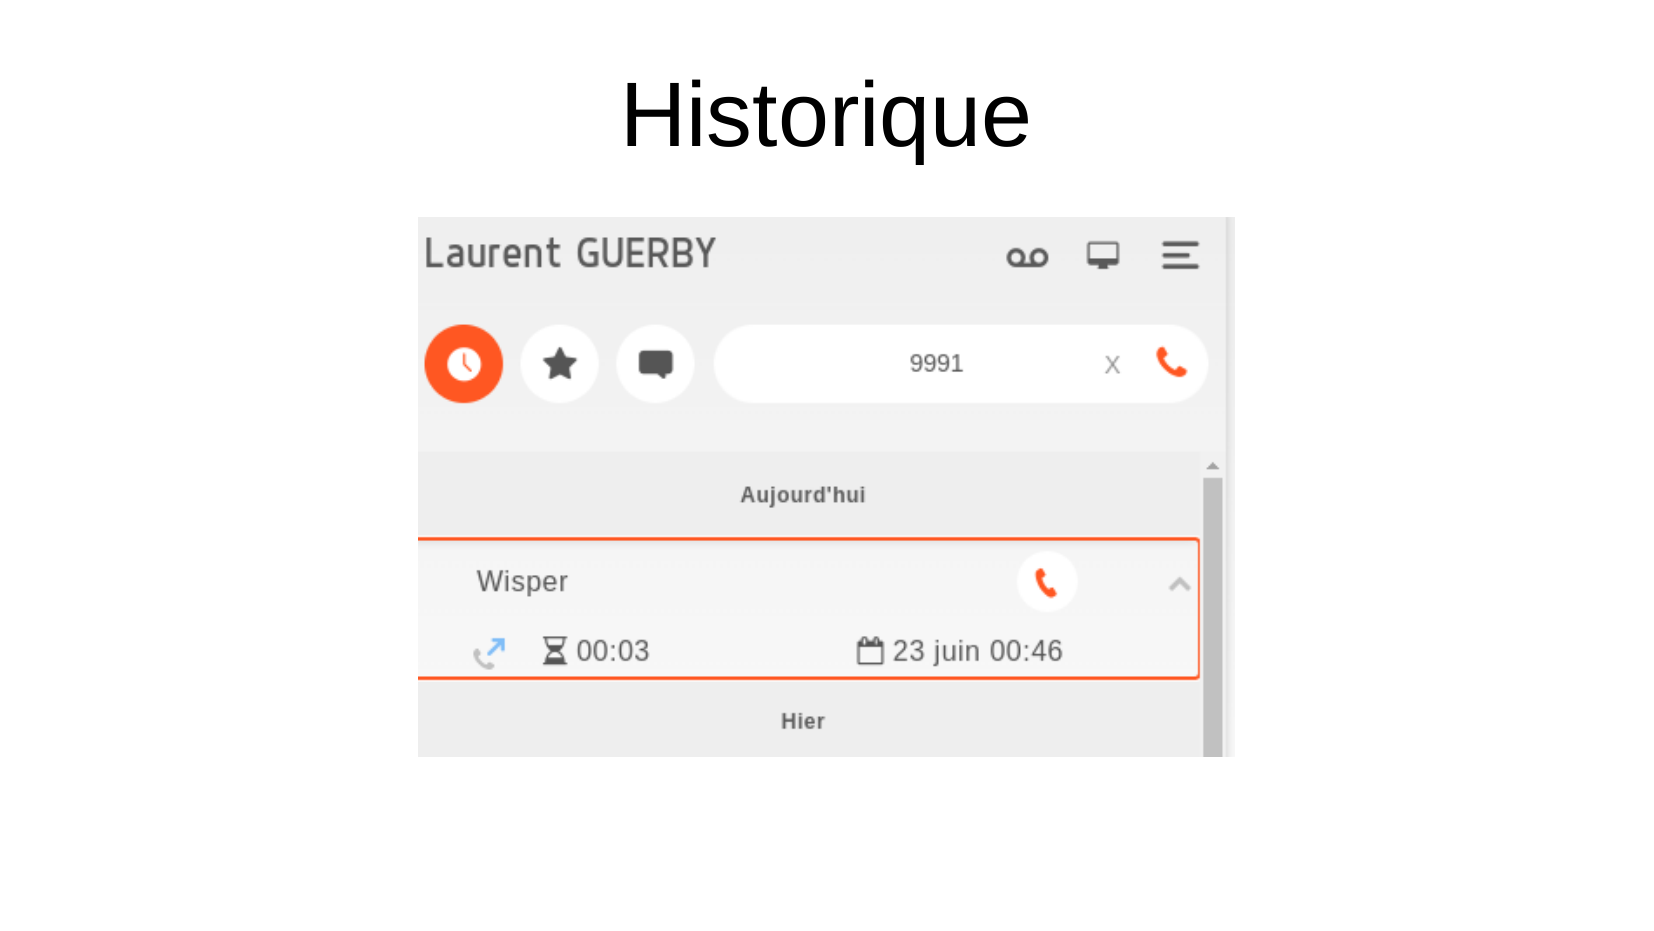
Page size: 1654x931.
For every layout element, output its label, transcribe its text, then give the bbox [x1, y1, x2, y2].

picture [418, 217, 1235, 758]
title Historique [82, 37, 1571, 193]
